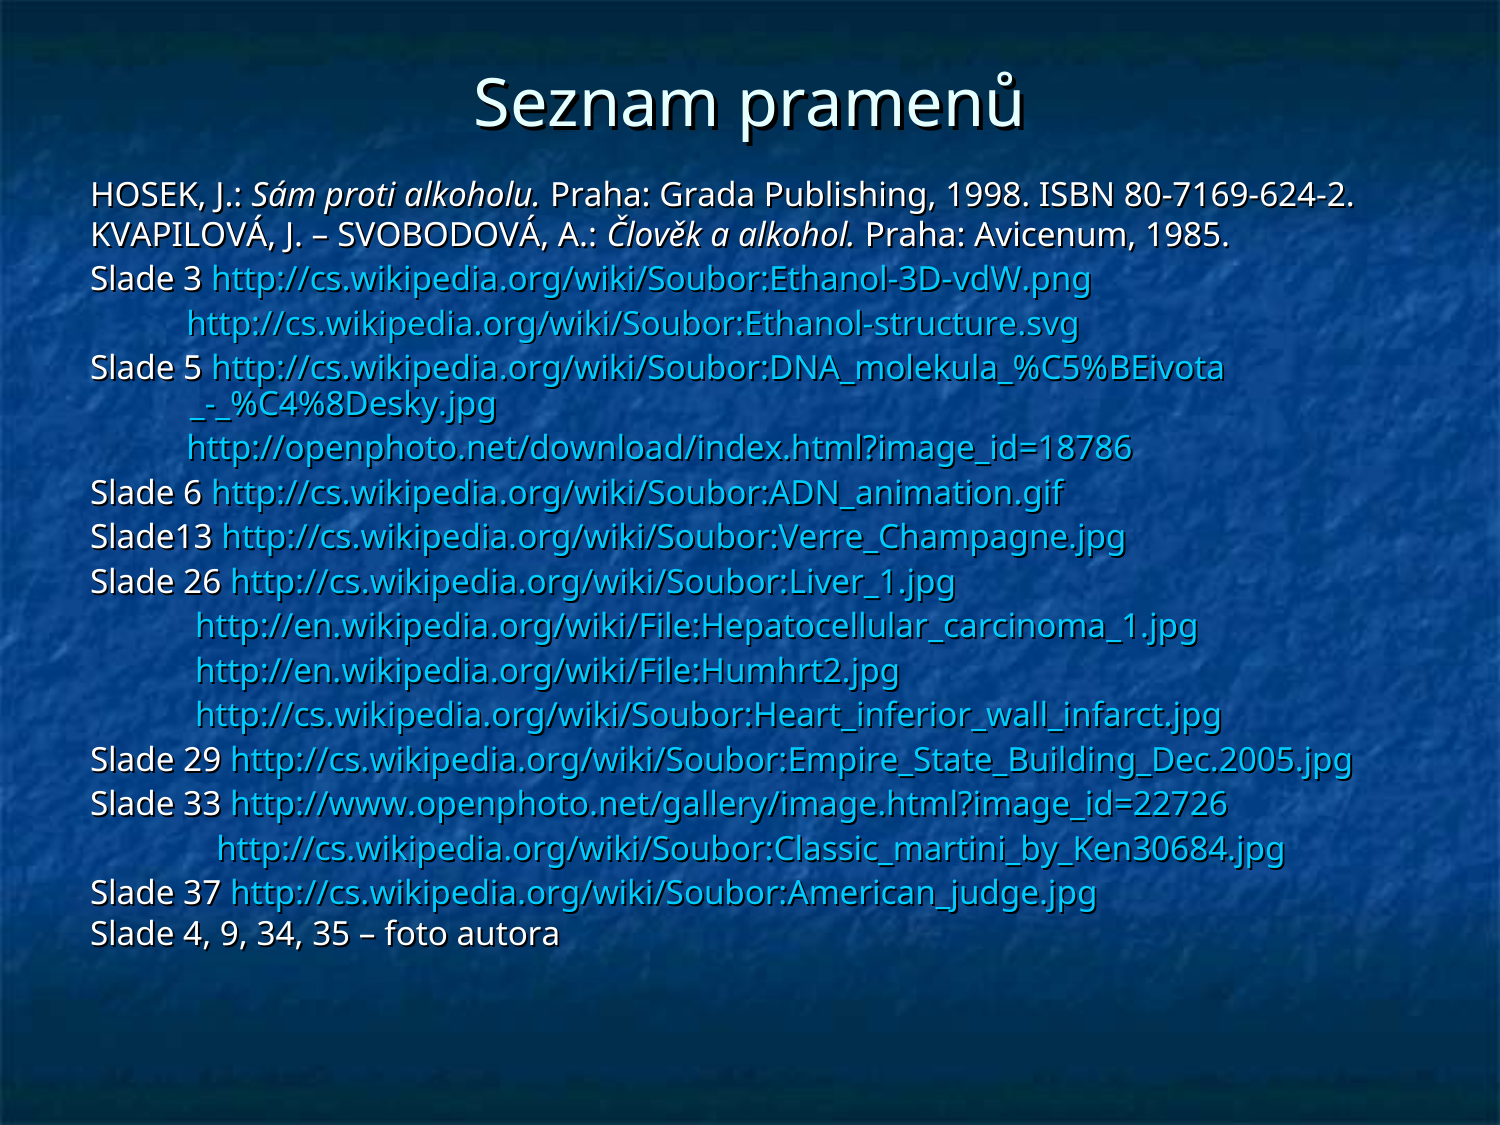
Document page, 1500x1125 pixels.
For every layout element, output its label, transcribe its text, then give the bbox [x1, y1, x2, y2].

list HOSEK, J.: Sám proti alkoholu. Praha: Grada Publishing, 1998. ISBN 80-7169-624-2. KVAPILOVÁ, J. – SVOBODOVÁ, A.: Člověk a alkohol. Praha: Avicenum, 1985. Slade 3 http://cs.wikipedia.org/wiki/Soubor:Ethanol-3D-vdW.png http://cs.wikipedia.org/wiki/Soubor:Ethanol-structure.svg Slade 5 http://cs.wikipedia.org/wiki/Soubor:DNA_molekula_%C5%BEivota_-_%C4%8Desky.jpg http://openphoto.net/download/index.html?image_id=18786 Slade 6 http://cs.wikipedia.org/wiki/Soubor:ADN_animation.gif Slade13 http://cs.wikipedia.org/wiki/Soubor:Verre_Champagne.jpg Slade 26 http://cs.wikipedia.org/wiki/Soubor:Liver_1.jpg http://en.wikipedia.org/wiki/File:Hepatocellular_carcinoma_1.jpg http://en.wikipedia.org/wiki/File:Humhrt2.jpg http://cs.wikipedia.org/wiki/Soubor:Heart_inferior_wall_infarct.jpg Slade 29 http://cs.wikipedia.org/wiki/Soubor:Empire_State_Building_Dec.2005.jpg Slade 33 http://www.openphoto.net/gallery/image.html?image_id=22726 http://cs.wikipedia.org/wiki/Soubor:Classic_martini_by_Ken30684.jpg Slade 37 http://cs.wikipedia.org/wiki/Soubor:American_judge.jpg Slade 4, 9, 34, 35 – foto autora [75, 125, 1426, 1001]
picture [0, 0, 1500, 1125]
title Seznam pramenů [75, 52, 1426, 125]
